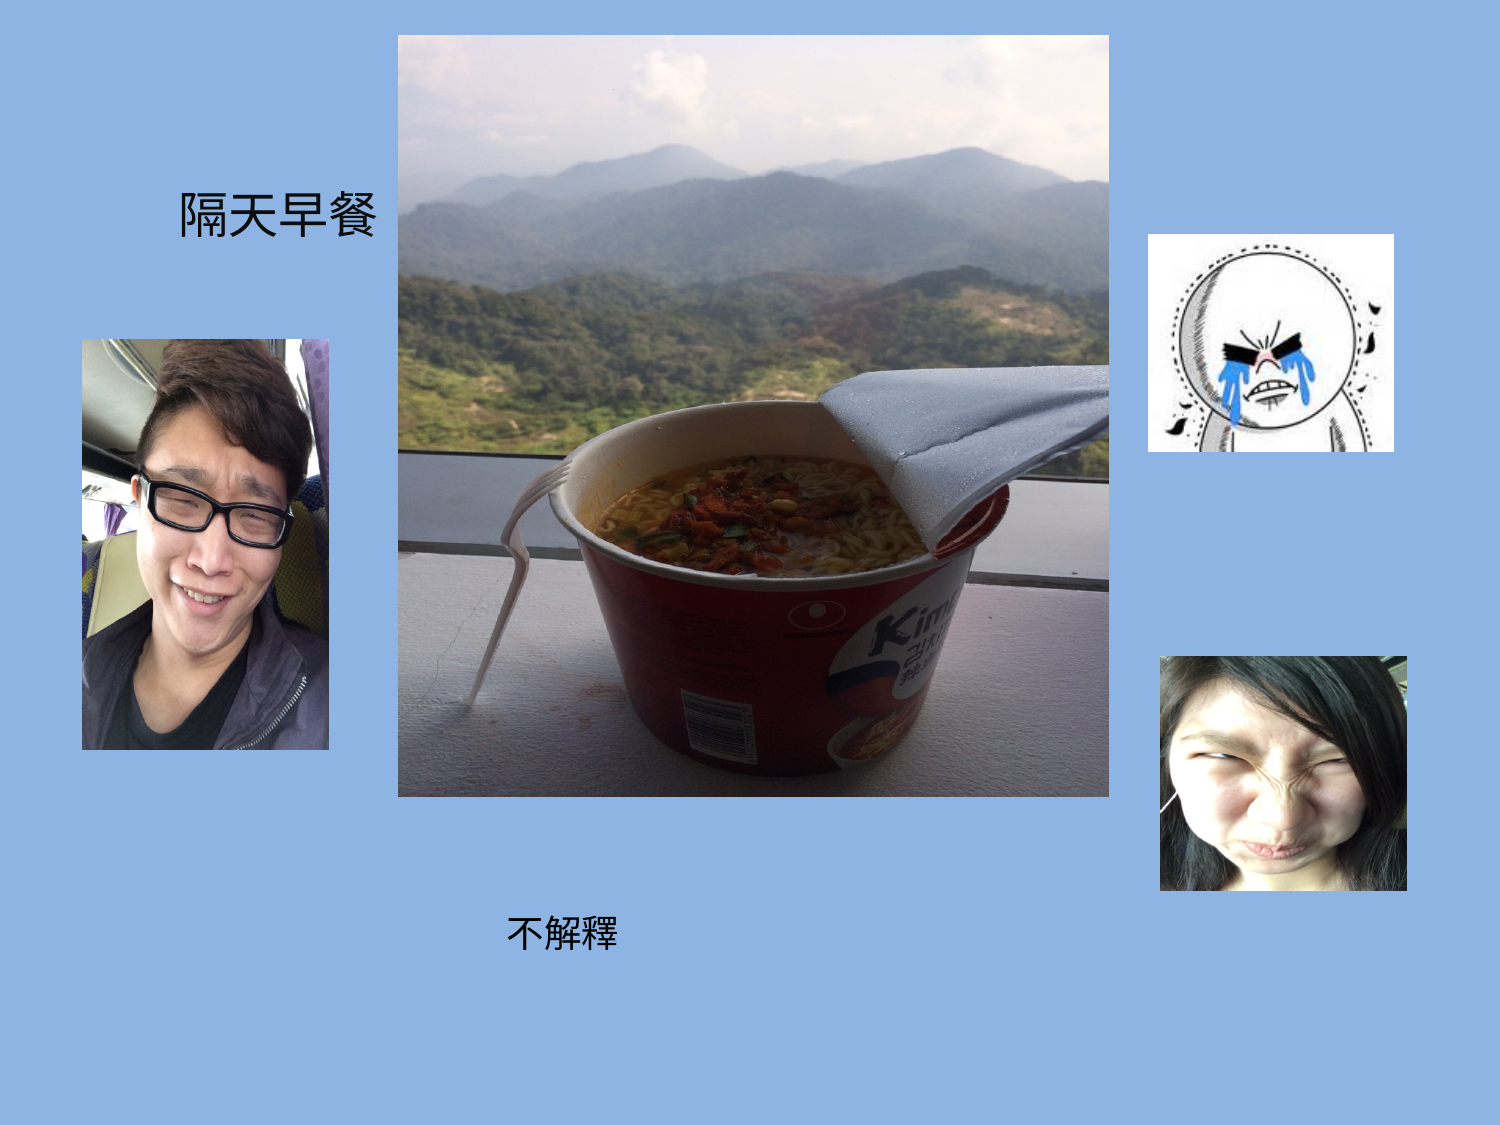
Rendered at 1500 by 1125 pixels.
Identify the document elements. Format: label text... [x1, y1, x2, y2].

picture [1160, 656, 1407, 891]
picture [1148, 234, 1394, 452]
picture [398, 35, 1109, 797]
picture [82, 339, 329, 750]
text_box 隔天早餐 [164, 175, 399, 251]
text_box 不解釋 [492, 902, 844, 963]
